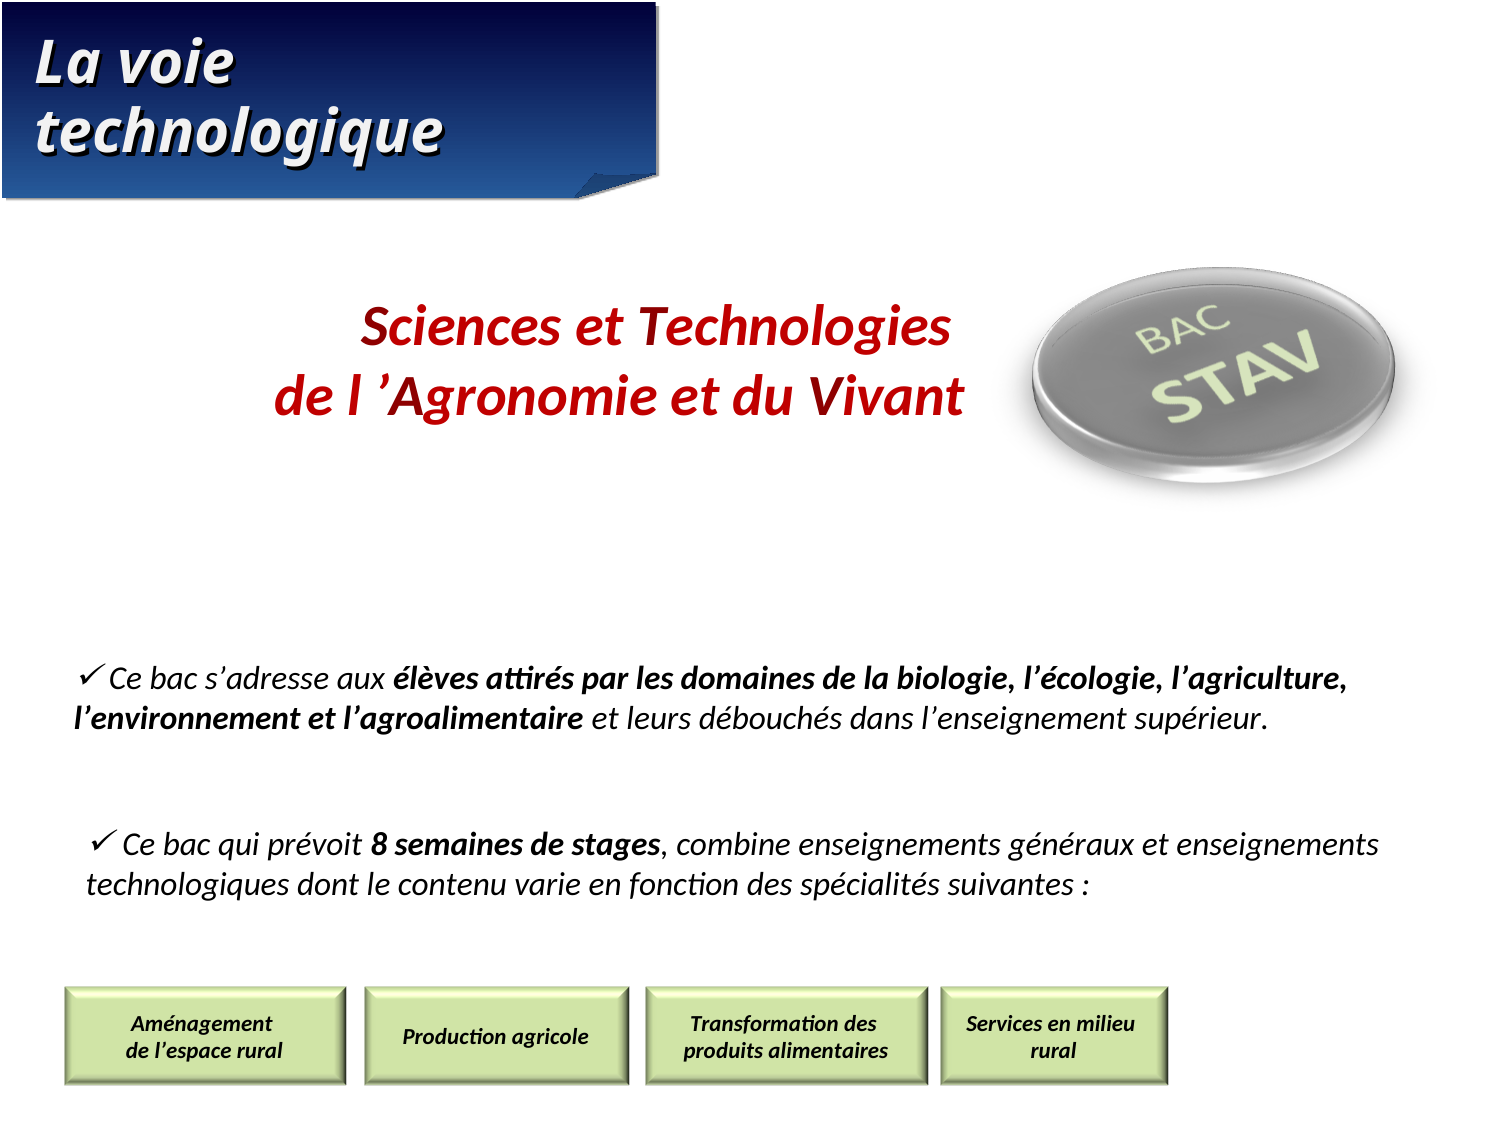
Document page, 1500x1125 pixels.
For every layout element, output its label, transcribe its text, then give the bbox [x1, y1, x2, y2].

picture [62, 984, 347, 1086]
text_box Services en milieu rural [940, 987, 1167, 1084]
picture [643, 984, 929, 1086]
text_box Aménagement de l’espace rural [64, 987, 345, 1084]
text_box Transformation des produits alimentaires [646, 987, 927, 1084]
text_box [2, 2, 656, 199]
text_box  Ce bac qui prévoit 8 semaines de stages, combine enseignements généraux et enseignements technologiques dont le contenu varie en fonction des spécialités suivantes : [70, 814, 1434, 910]
text_box Sciences et Technologies de l ’Agronomie et du Vivant [38, 279, 894, 435]
picture [362, 984, 630, 1086]
text_box  Ce bac s’adresse aux élèves attirés par les domaines de la biologie, l’écologie, l’agriculture, l’environnement et l’agroalimentaire et leurs débouchés dans l’enseignement supérieur. [59, 648, 1388, 745]
picture [938, 984, 1169, 1086]
picture [894, 217, 1500, 583]
text_box La voie technologique [34, 28, 644, 167]
text_box Production agricole [364, 987, 628, 1084]
